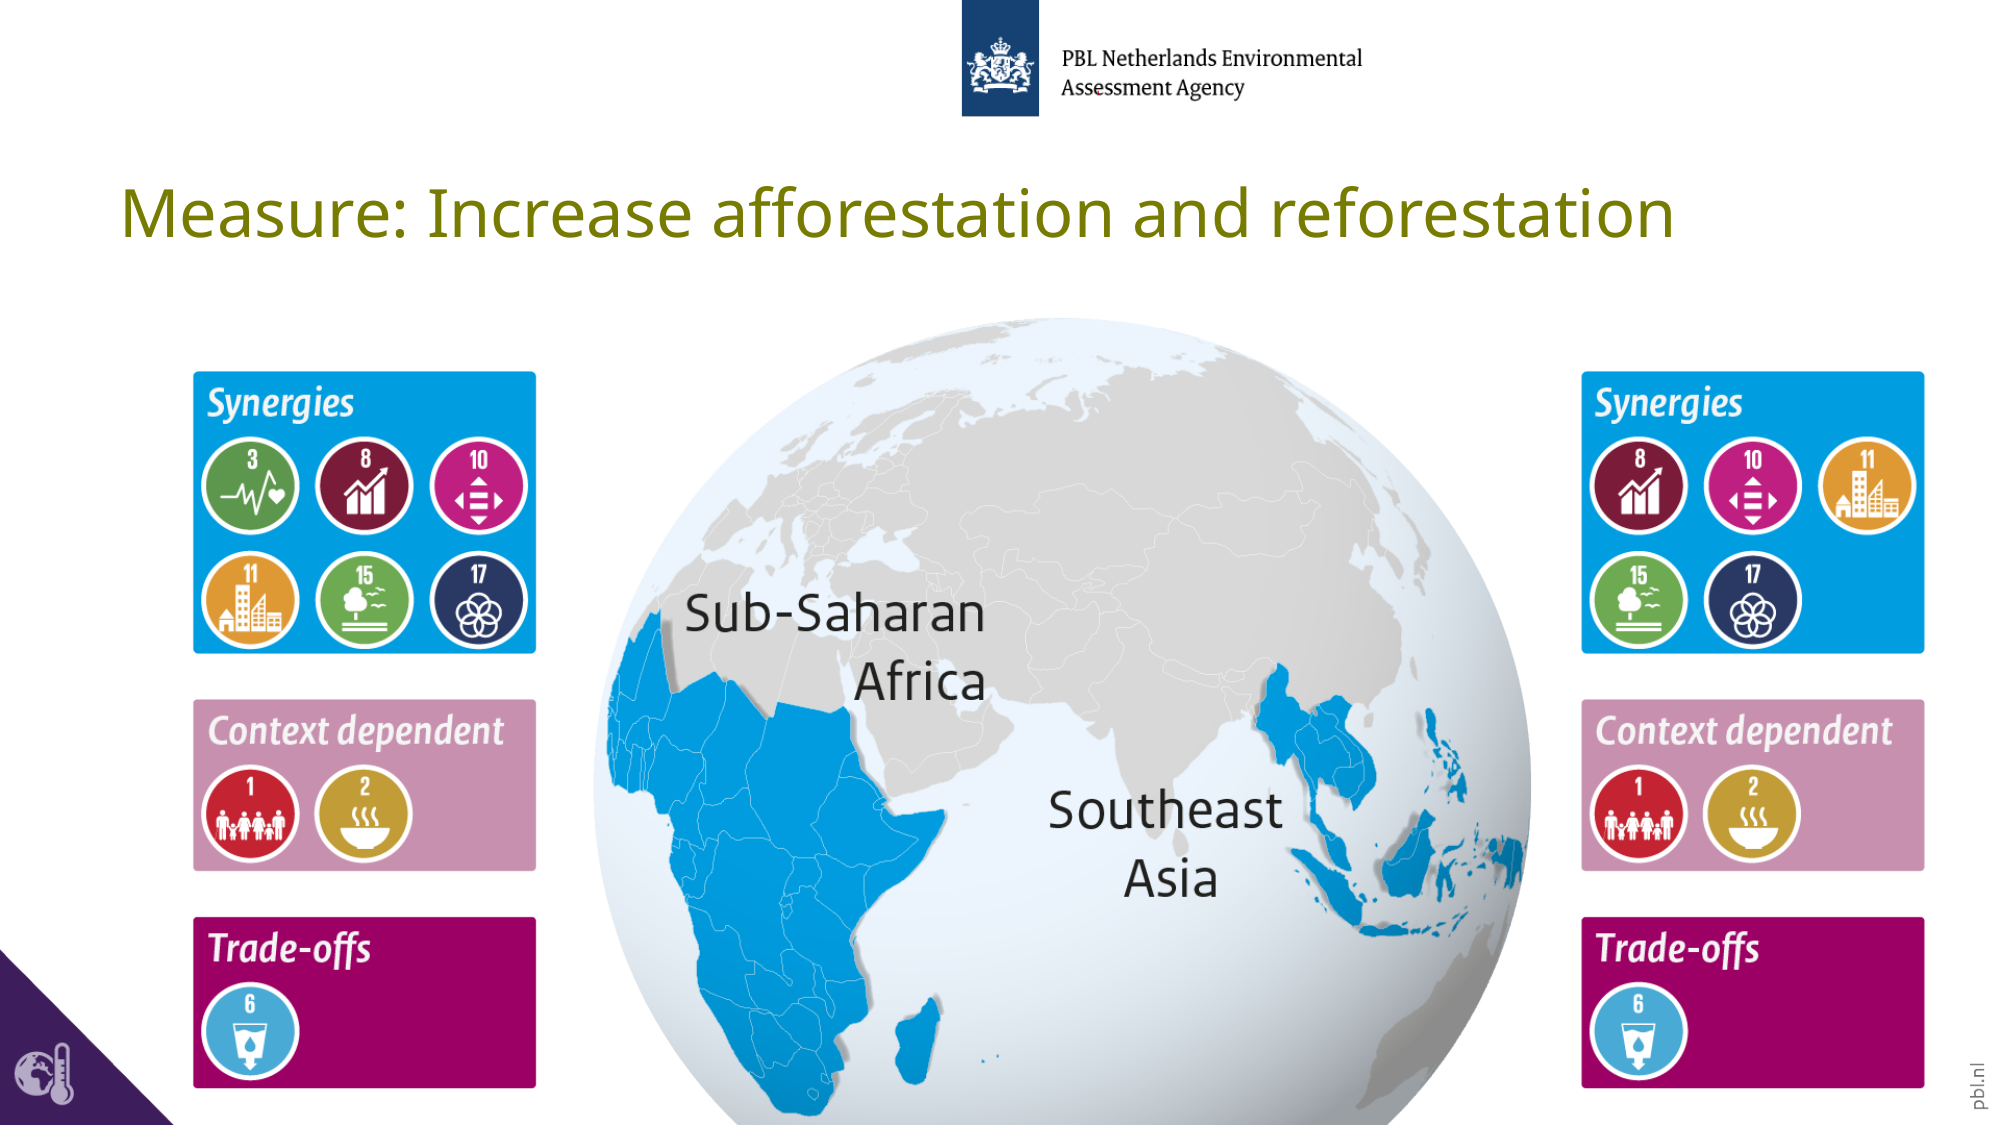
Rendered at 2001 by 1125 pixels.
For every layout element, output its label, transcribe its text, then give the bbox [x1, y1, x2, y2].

title Measure: Increase afforestation and reforestation [104, 172, 1897, 329]
picture [0, 0, 2000, 1125]
